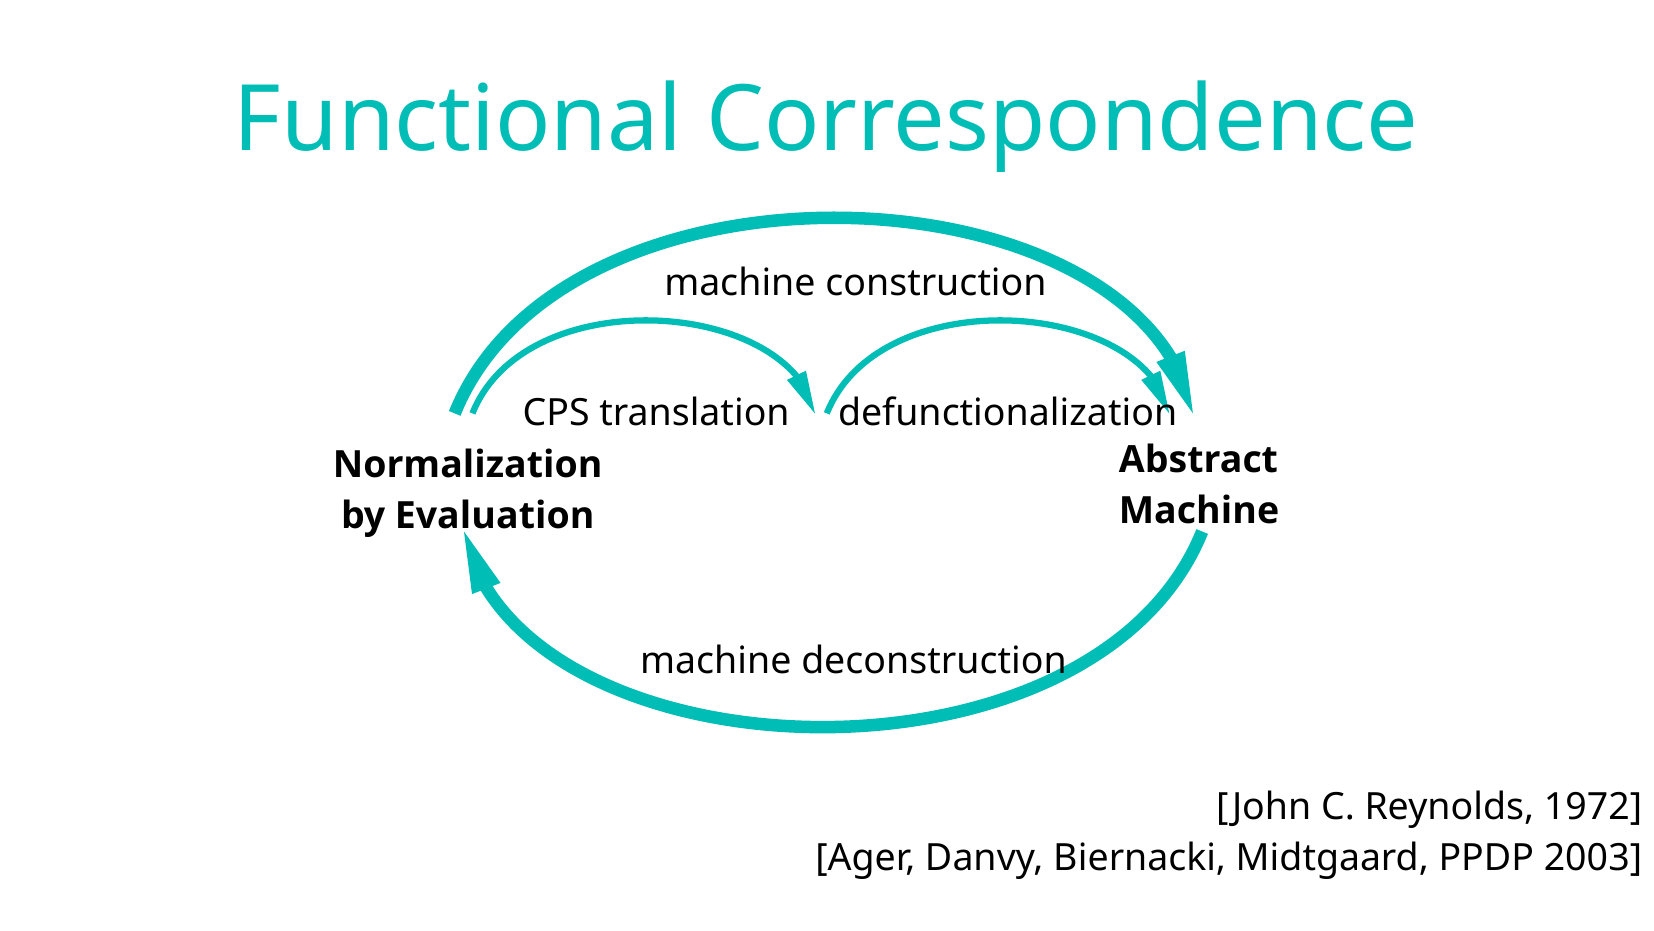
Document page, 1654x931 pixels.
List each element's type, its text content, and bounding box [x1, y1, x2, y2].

text_box Normalization by Evaluation [318, 429, 584, 520]
text_box [John C. Reynolds, 1972] [Ager, Danvy, Biernacki, Midtgaard, PPDP 2003] [800, 772, 1619, 863]
text_box machine deconstruction [625, 625, 1052, 679]
text_box Abstract Machine [1104, 425, 1278, 516]
text_box machine construction [649, 248, 1035, 301]
text_box defunctionalization [823, 377, 1170, 431]
text_box CPS translation [507, 377, 791, 430]
title Functional Correspondence [82, 37, 1571, 193]
